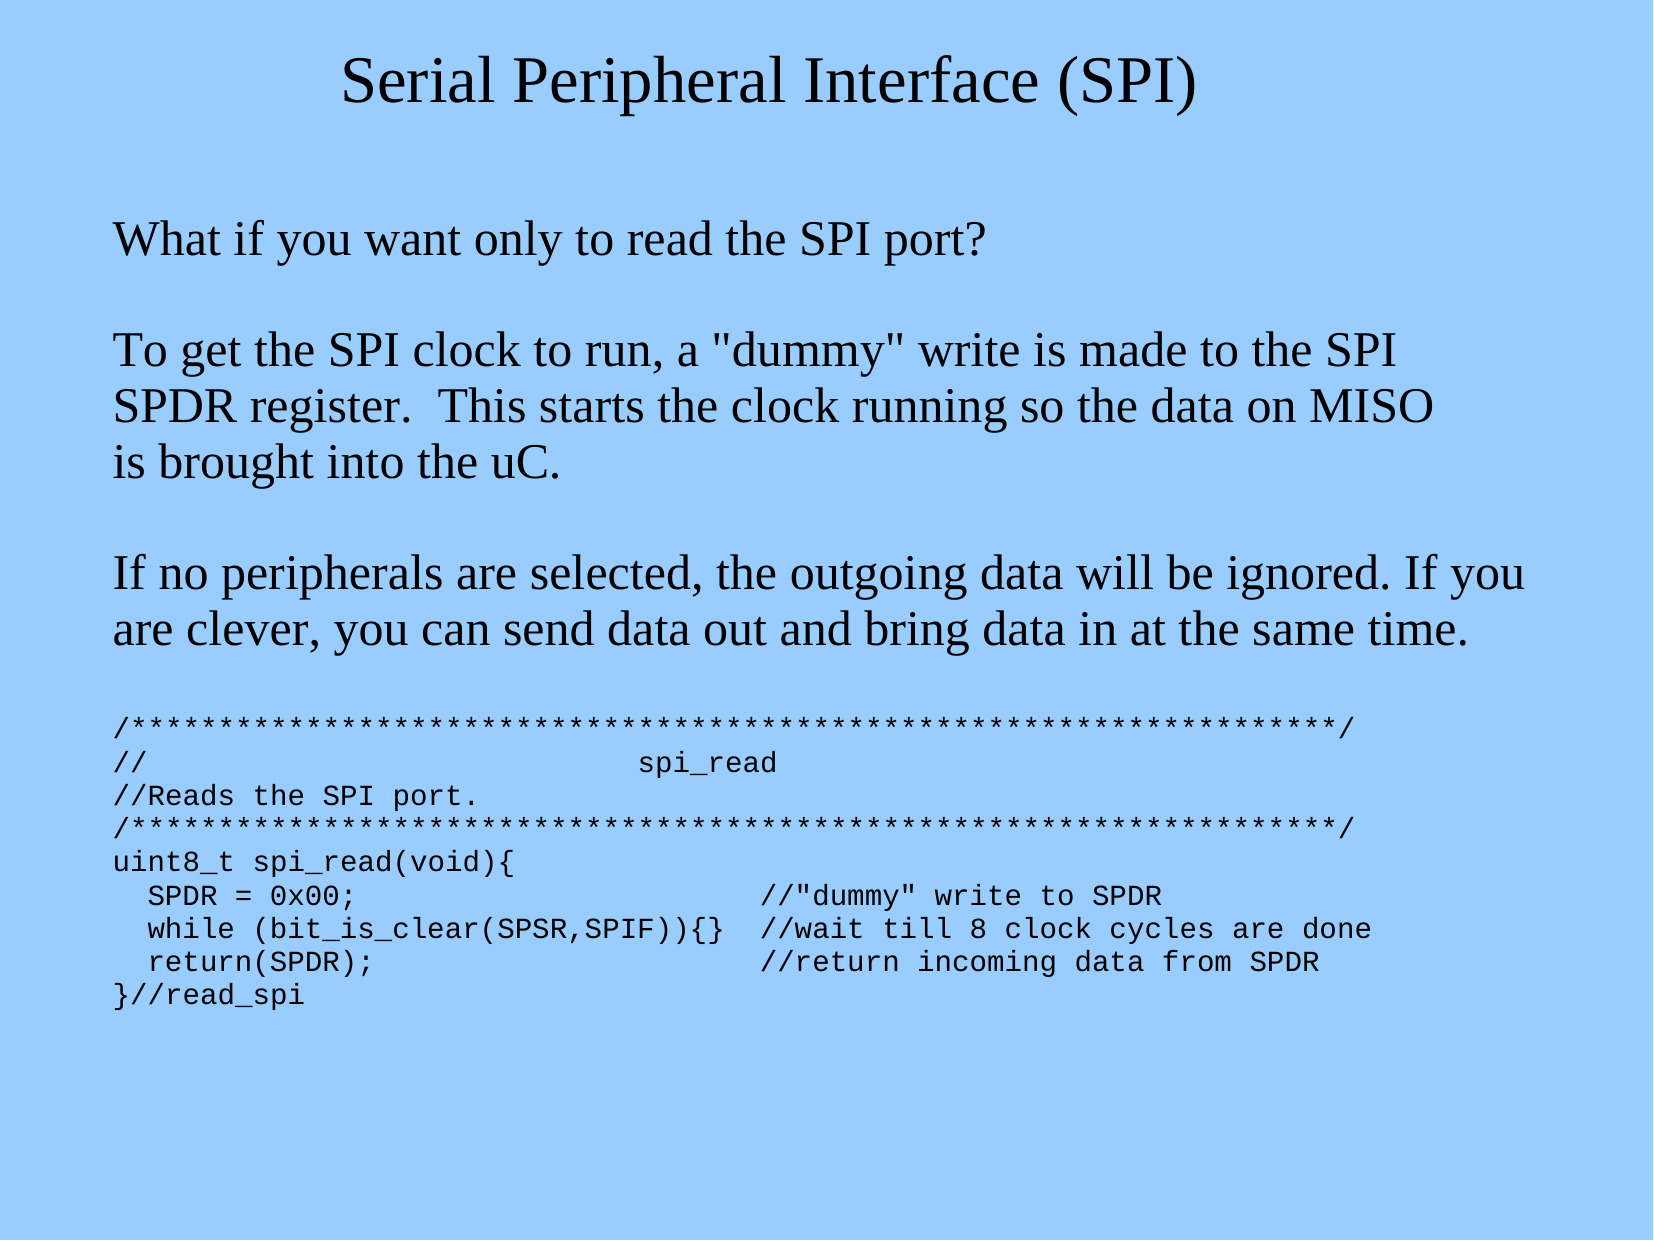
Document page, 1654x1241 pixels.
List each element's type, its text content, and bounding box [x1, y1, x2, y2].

text_box What if you want only to read the SPI port? To get the SPI clock to run, a "dummy" write is made to the SPI SPDR register. This starts the clock running so the data on MISO is brought into the uC. If no peripherals are selected, the outgoing data will be ignored. If you are clever, you can send data out and bring data in at the same time. /*********************************************************************/ // spi_read //Reads the SPI port. /*********************************************************************/ uint8_t spi_read(void){ SPDR = 0x00; //"dummy" write to SPDR while (bit_is_clear(SPSR,SPIF)){} //wait till 8 clock cycles are done return(SPDR); //return incoming data from SPDR }//read_spi [112, 207, 1501, 1088]
text_box Serial Peripheral Interface (SPI) [339, 38, 1201, 113]
